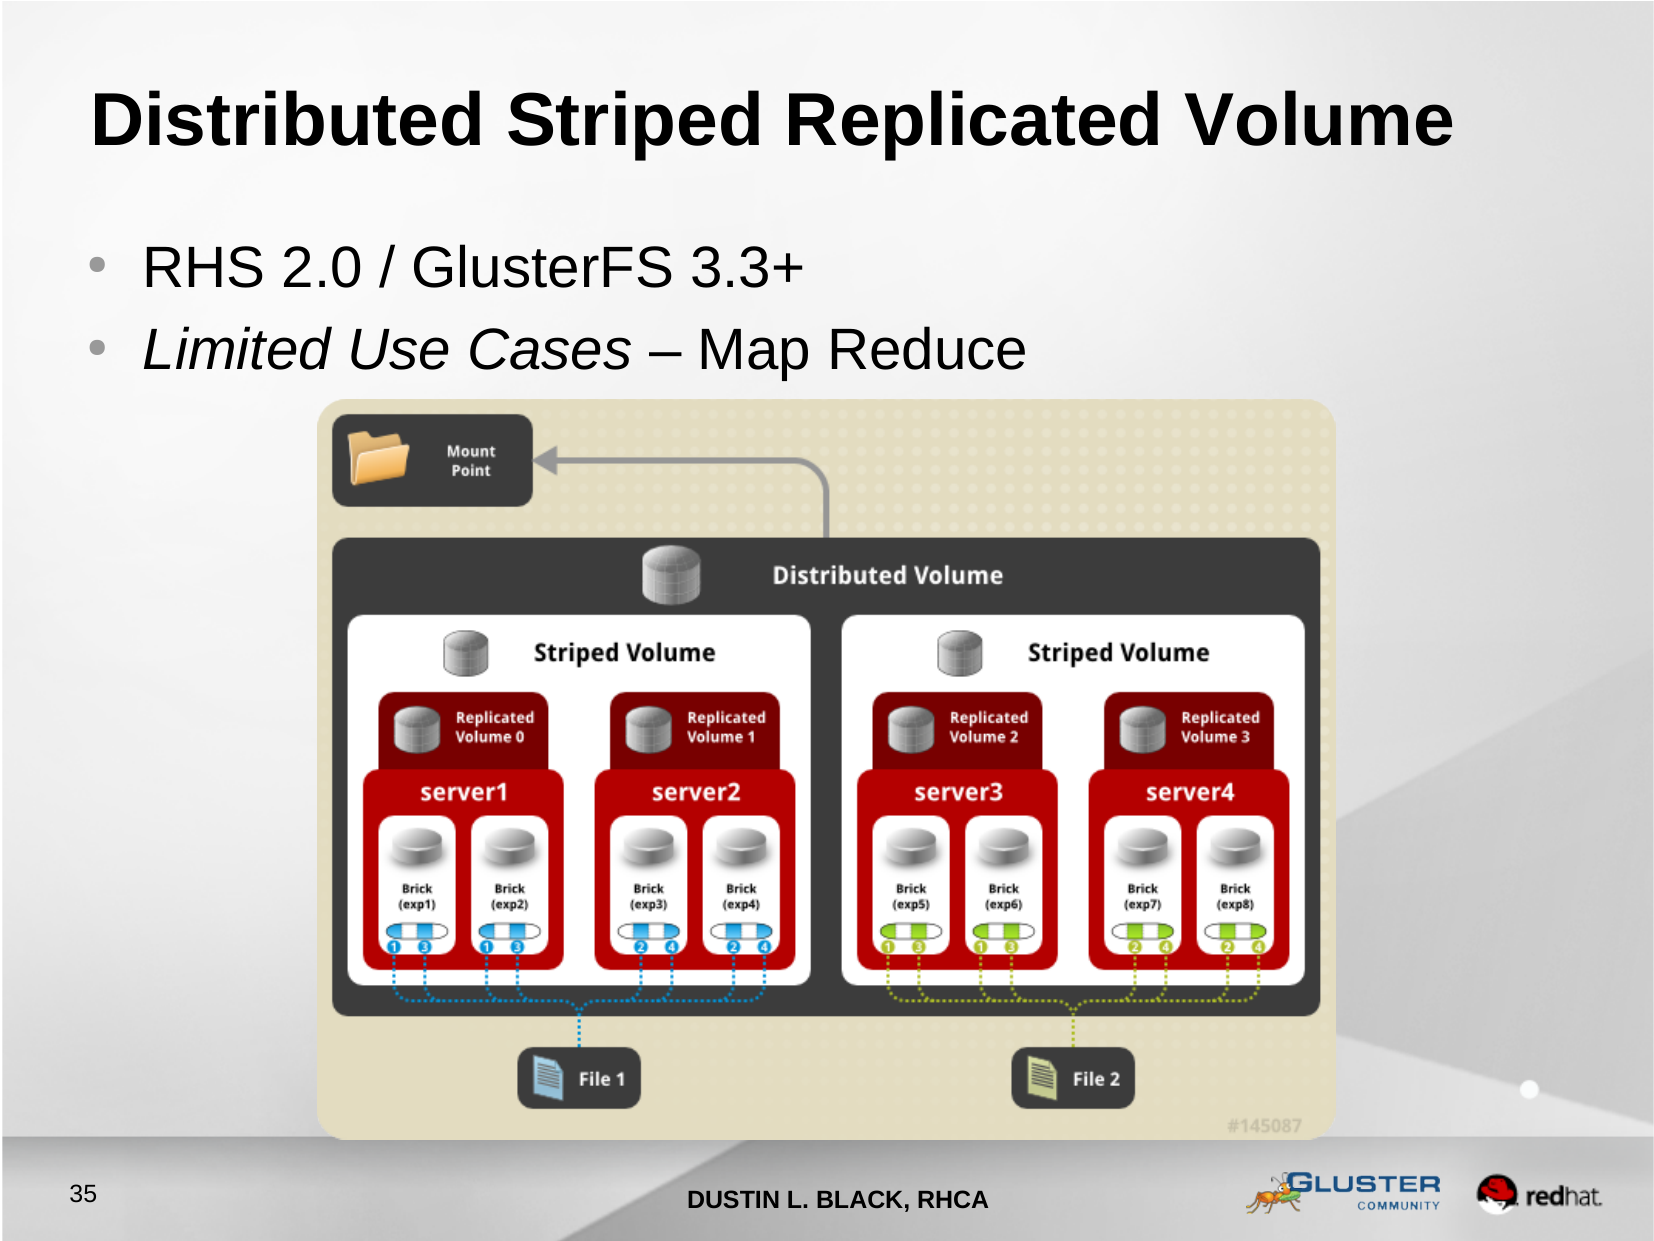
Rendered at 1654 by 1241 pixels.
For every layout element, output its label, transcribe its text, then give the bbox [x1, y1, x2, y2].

picture [2, 1, 1654, 1241]
list RHS 2.0 / GlusterFS 3.3+ Limited Use Cases – Map Reduce [86, 232, 1576, 1111]
title Distributed Striped Replicated Volume [90, 15, 1579, 223]
